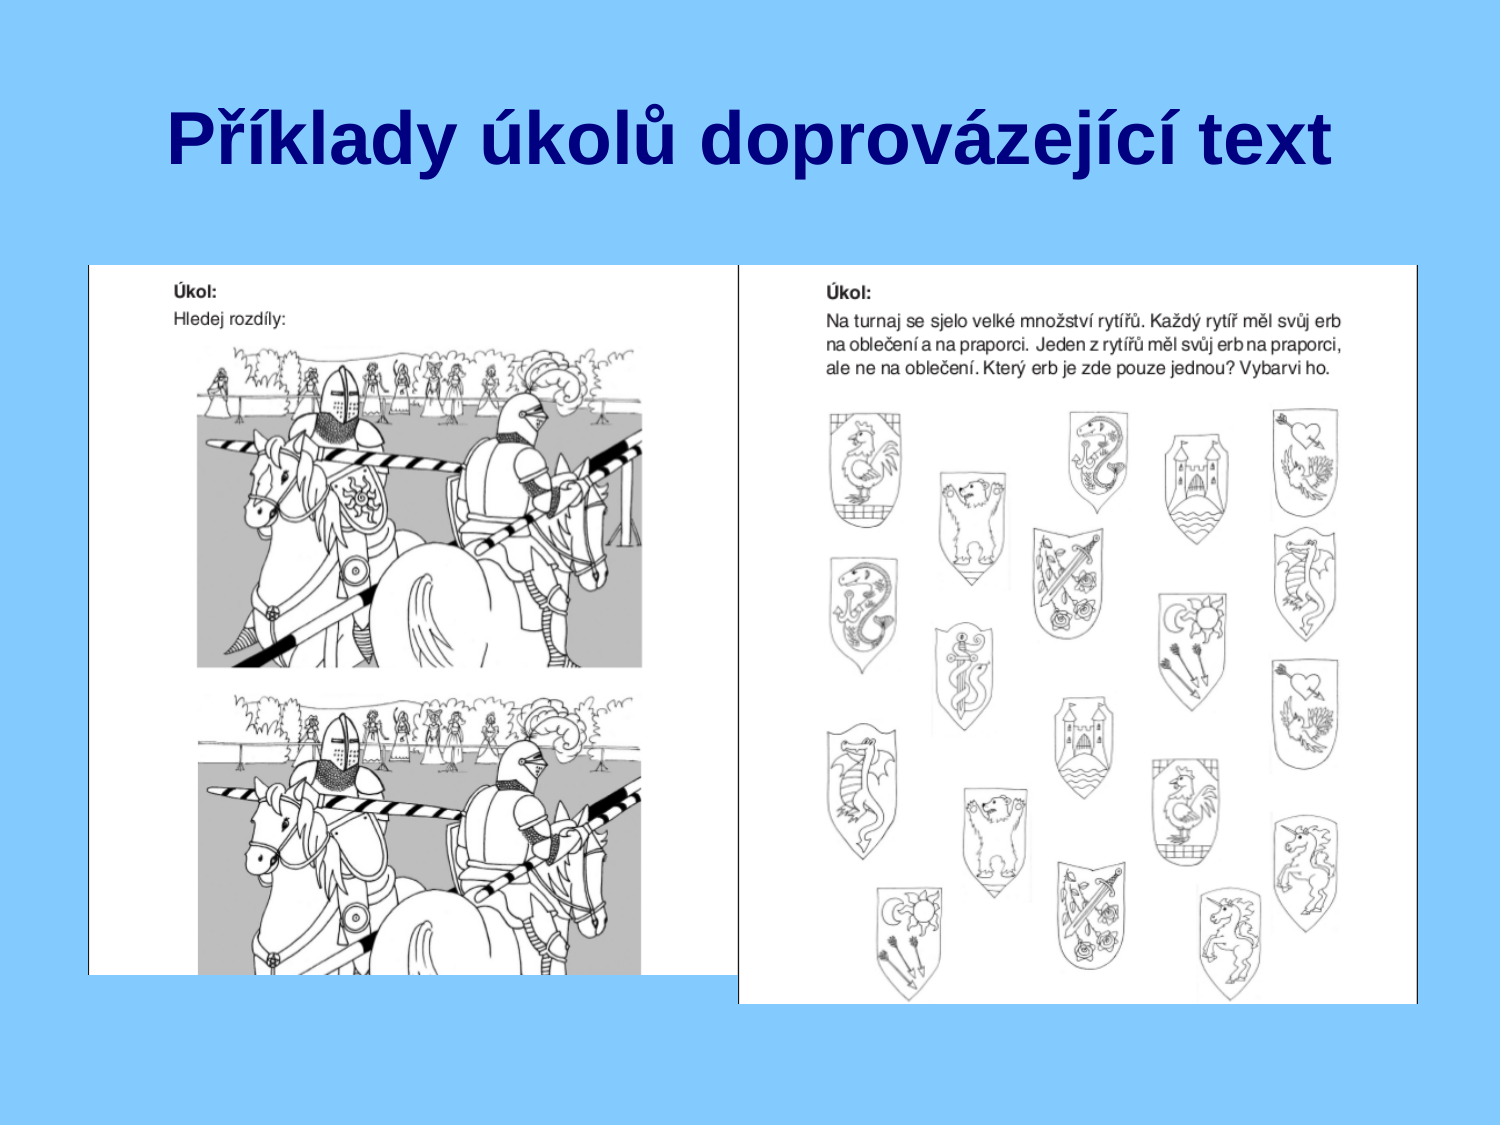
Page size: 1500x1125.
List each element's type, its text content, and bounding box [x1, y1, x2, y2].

title Příklady úkolů doprovázející text [75, 21, 1426, 257]
picture [88, 265, 1418, 1004]
